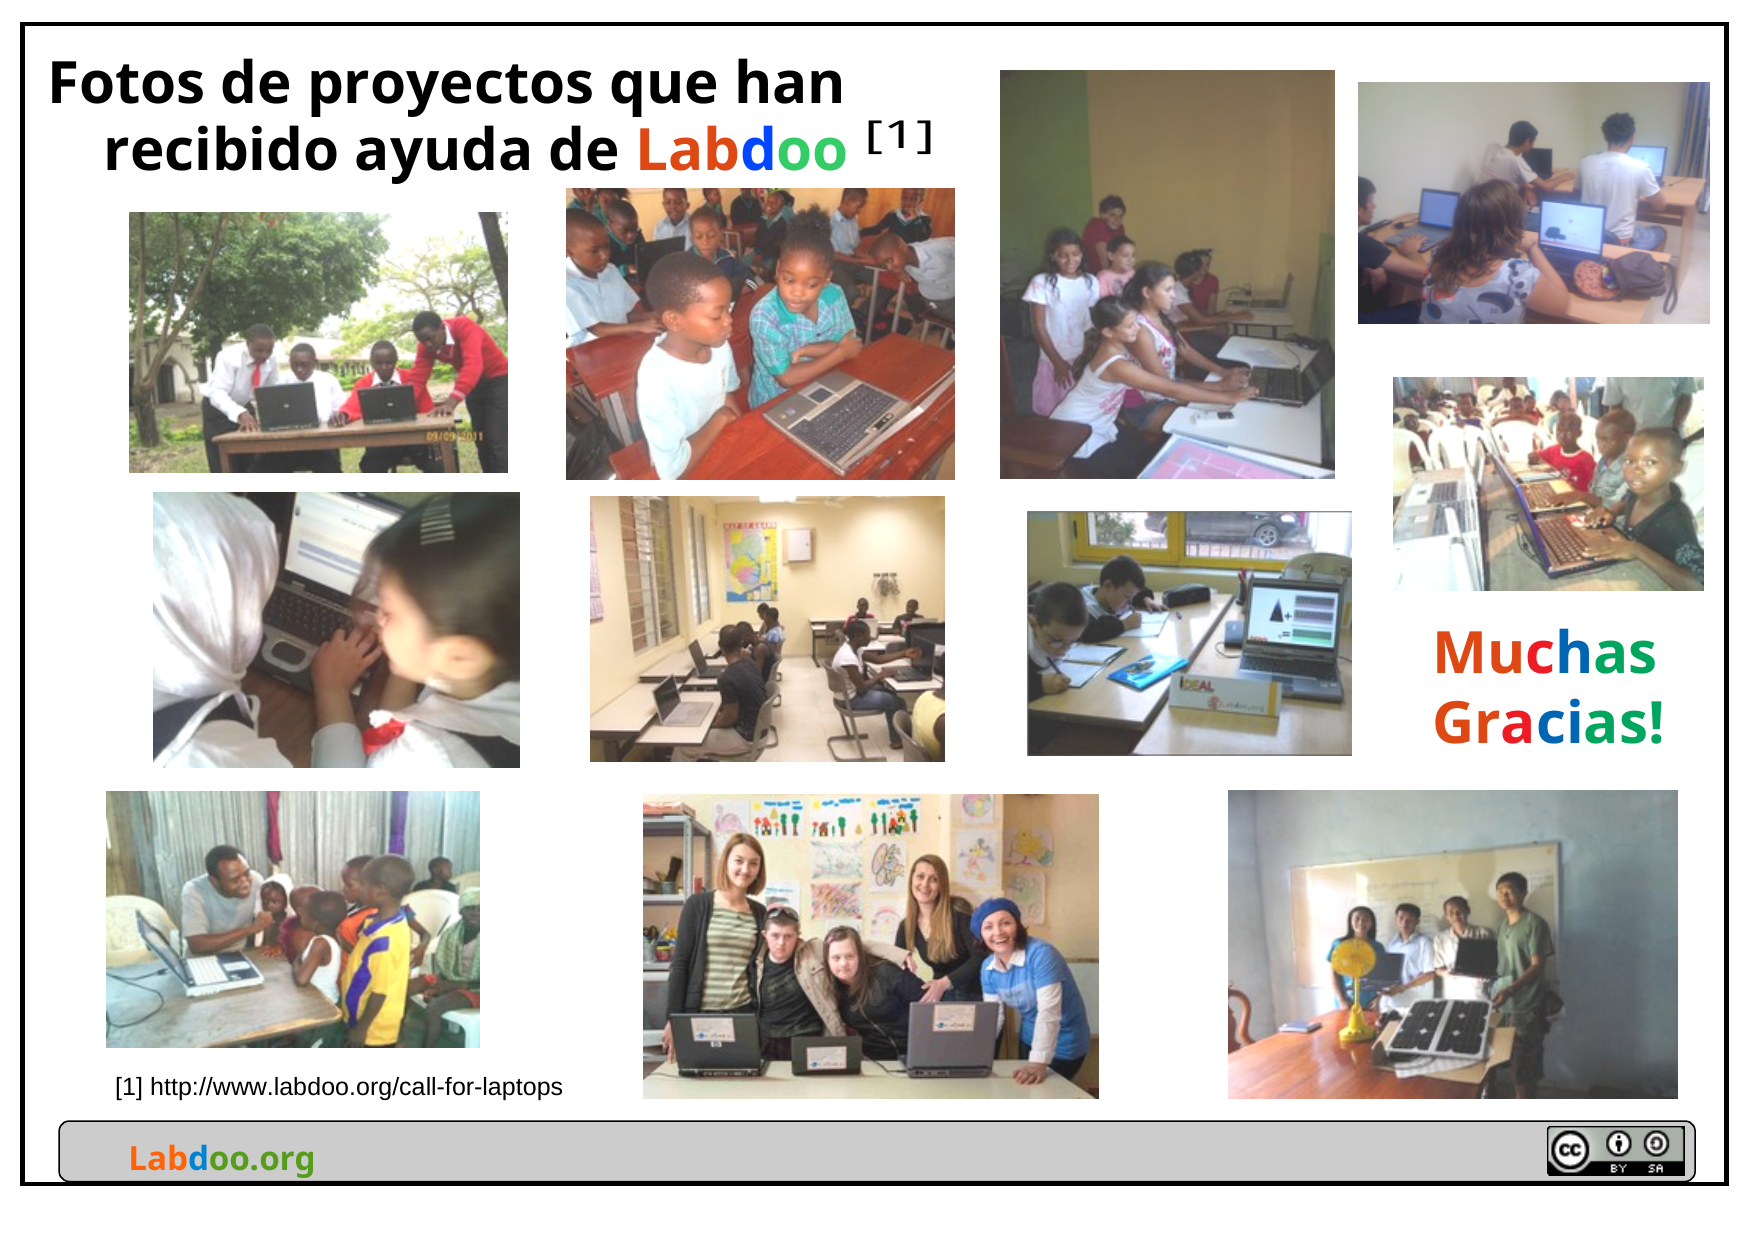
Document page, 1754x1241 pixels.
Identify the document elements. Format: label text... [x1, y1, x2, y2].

picture [1393, 377, 1704, 591]
picture [106, 791, 480, 1048]
picture [643, 794, 1099, 1099]
picture [129, 212, 508, 473]
text_box Labdoo.org [113, 1115, 1191, 1194]
picture [1358, 82, 1710, 324]
picture [566, 188, 955, 480]
picture [1547, 1126, 1685, 1176]
list Fotos de proyectos que han recibido ayuda de Labdoo [1] [47, 47, 966, 187]
picture [1228, 790, 1678, 1099]
picture [1000, 70, 1335, 479]
text_box [1] http://www.labdoo.org/call-for-laptops [100, 1062, 644, 1108]
picture [1027, 511, 1352, 756]
text_box Muchas Gracias! [1417, 608, 1754, 904]
picture [153, 493, 520, 768]
picture [590, 496, 945, 762]
